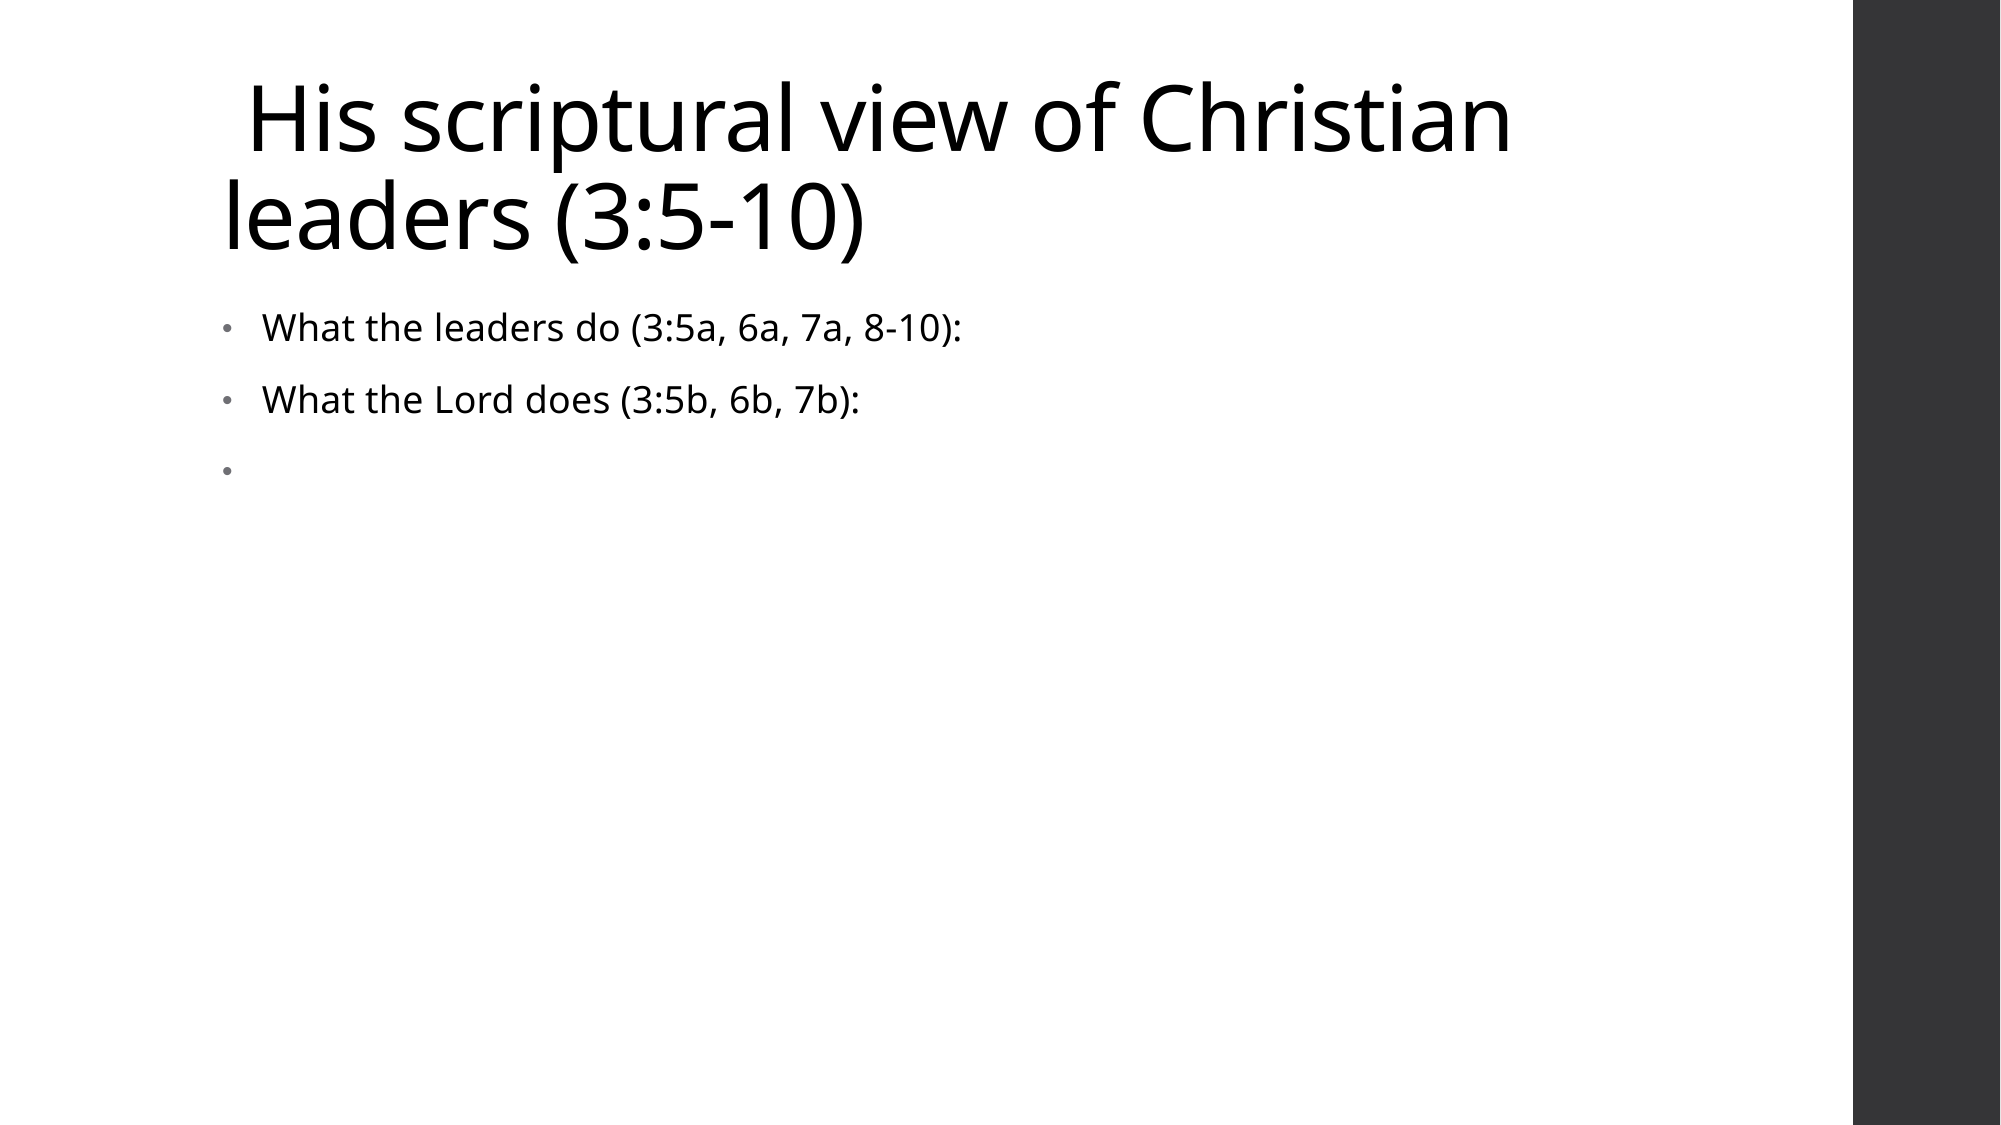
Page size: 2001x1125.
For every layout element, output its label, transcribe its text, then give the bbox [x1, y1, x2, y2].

list What the leaders do (3:5a, 6a, 7a, 8-10): What the Lord does (3:5b, 6b, 7b): [206, 299, 1617, 1014]
title His scriptural view of Christian leaders (3:5-10) [206, 60, 1797, 278]
